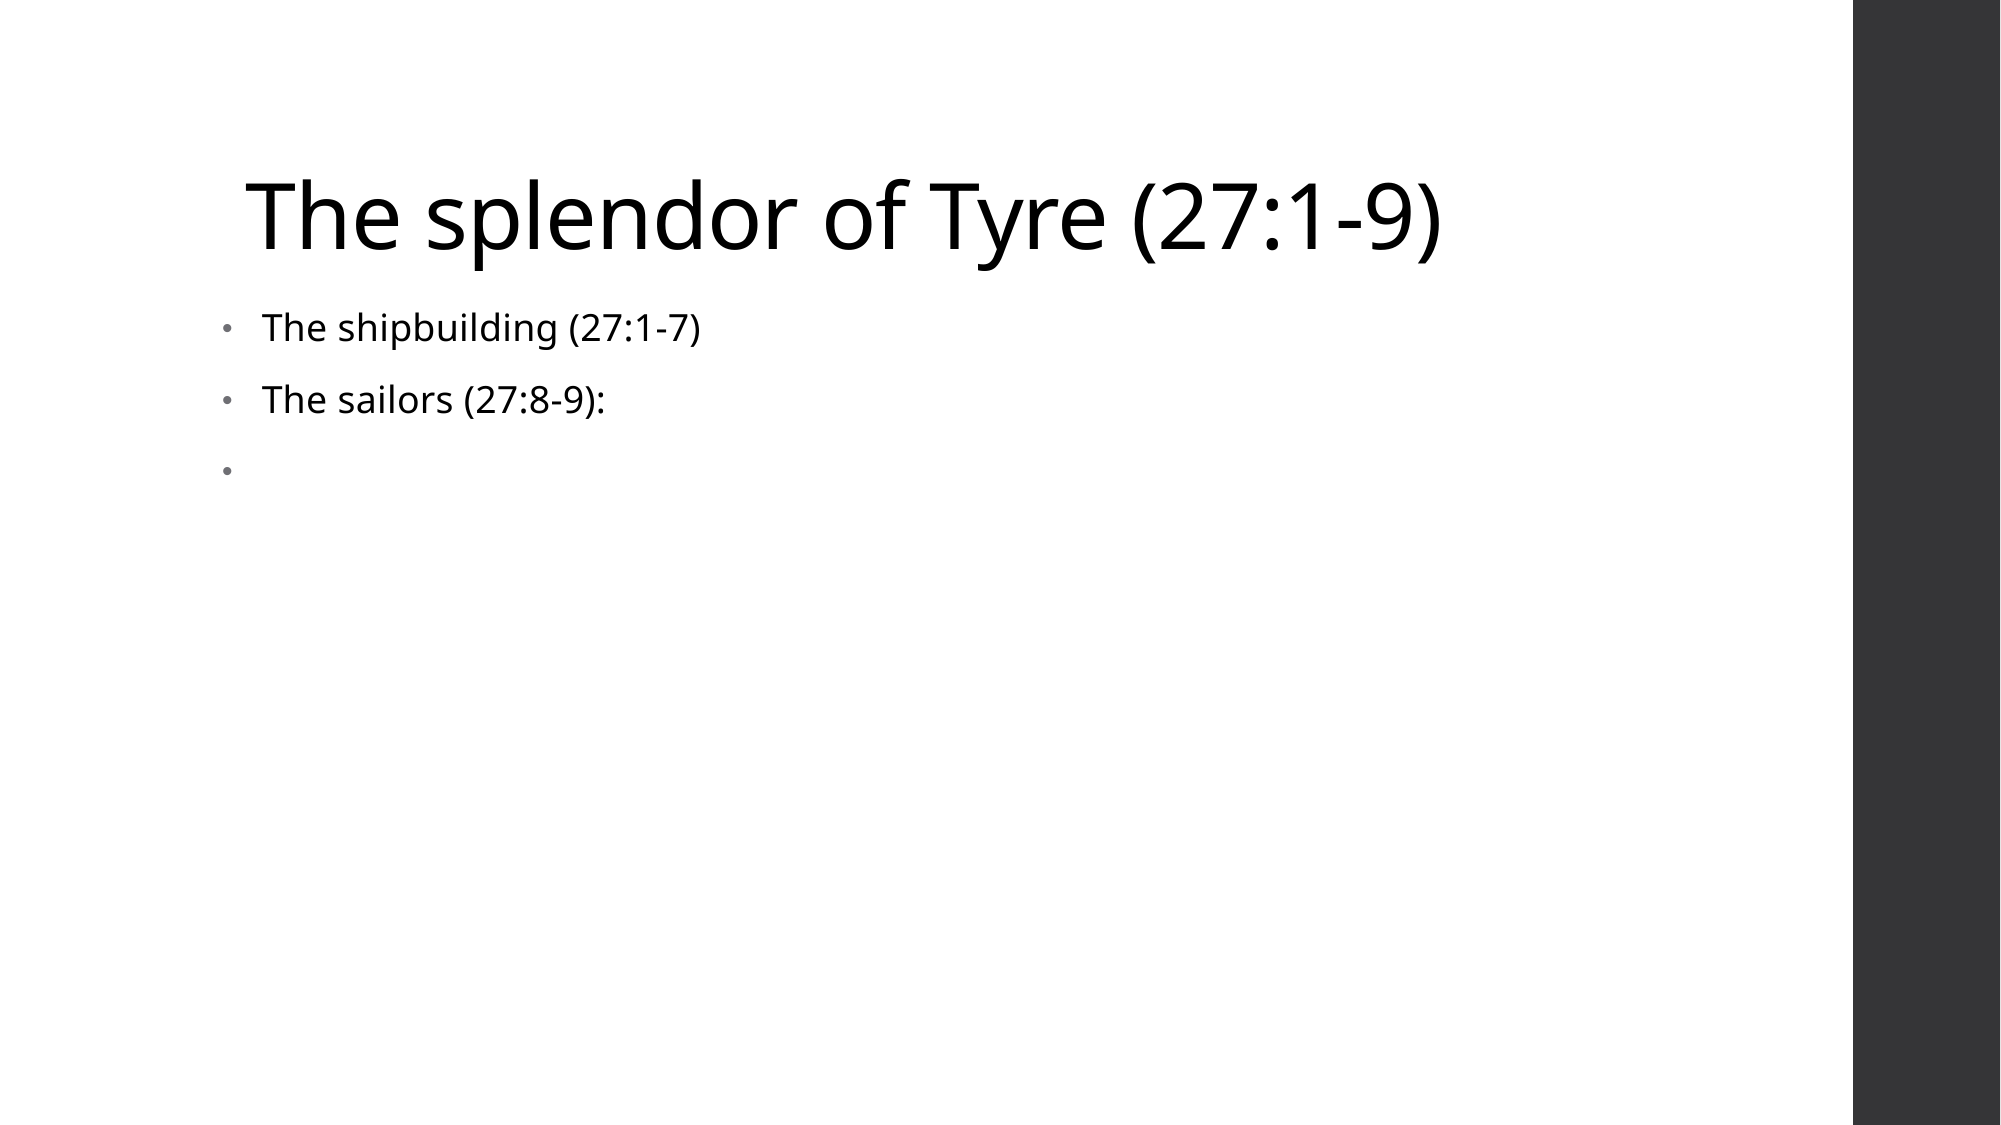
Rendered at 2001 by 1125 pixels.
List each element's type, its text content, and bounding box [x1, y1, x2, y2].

title The splendor of Tyre (27:1-9) [206, 60, 1797, 278]
list The shipbuilding (27:1-7) The sailors (27:8-9): [206, 299, 1617, 1014]
